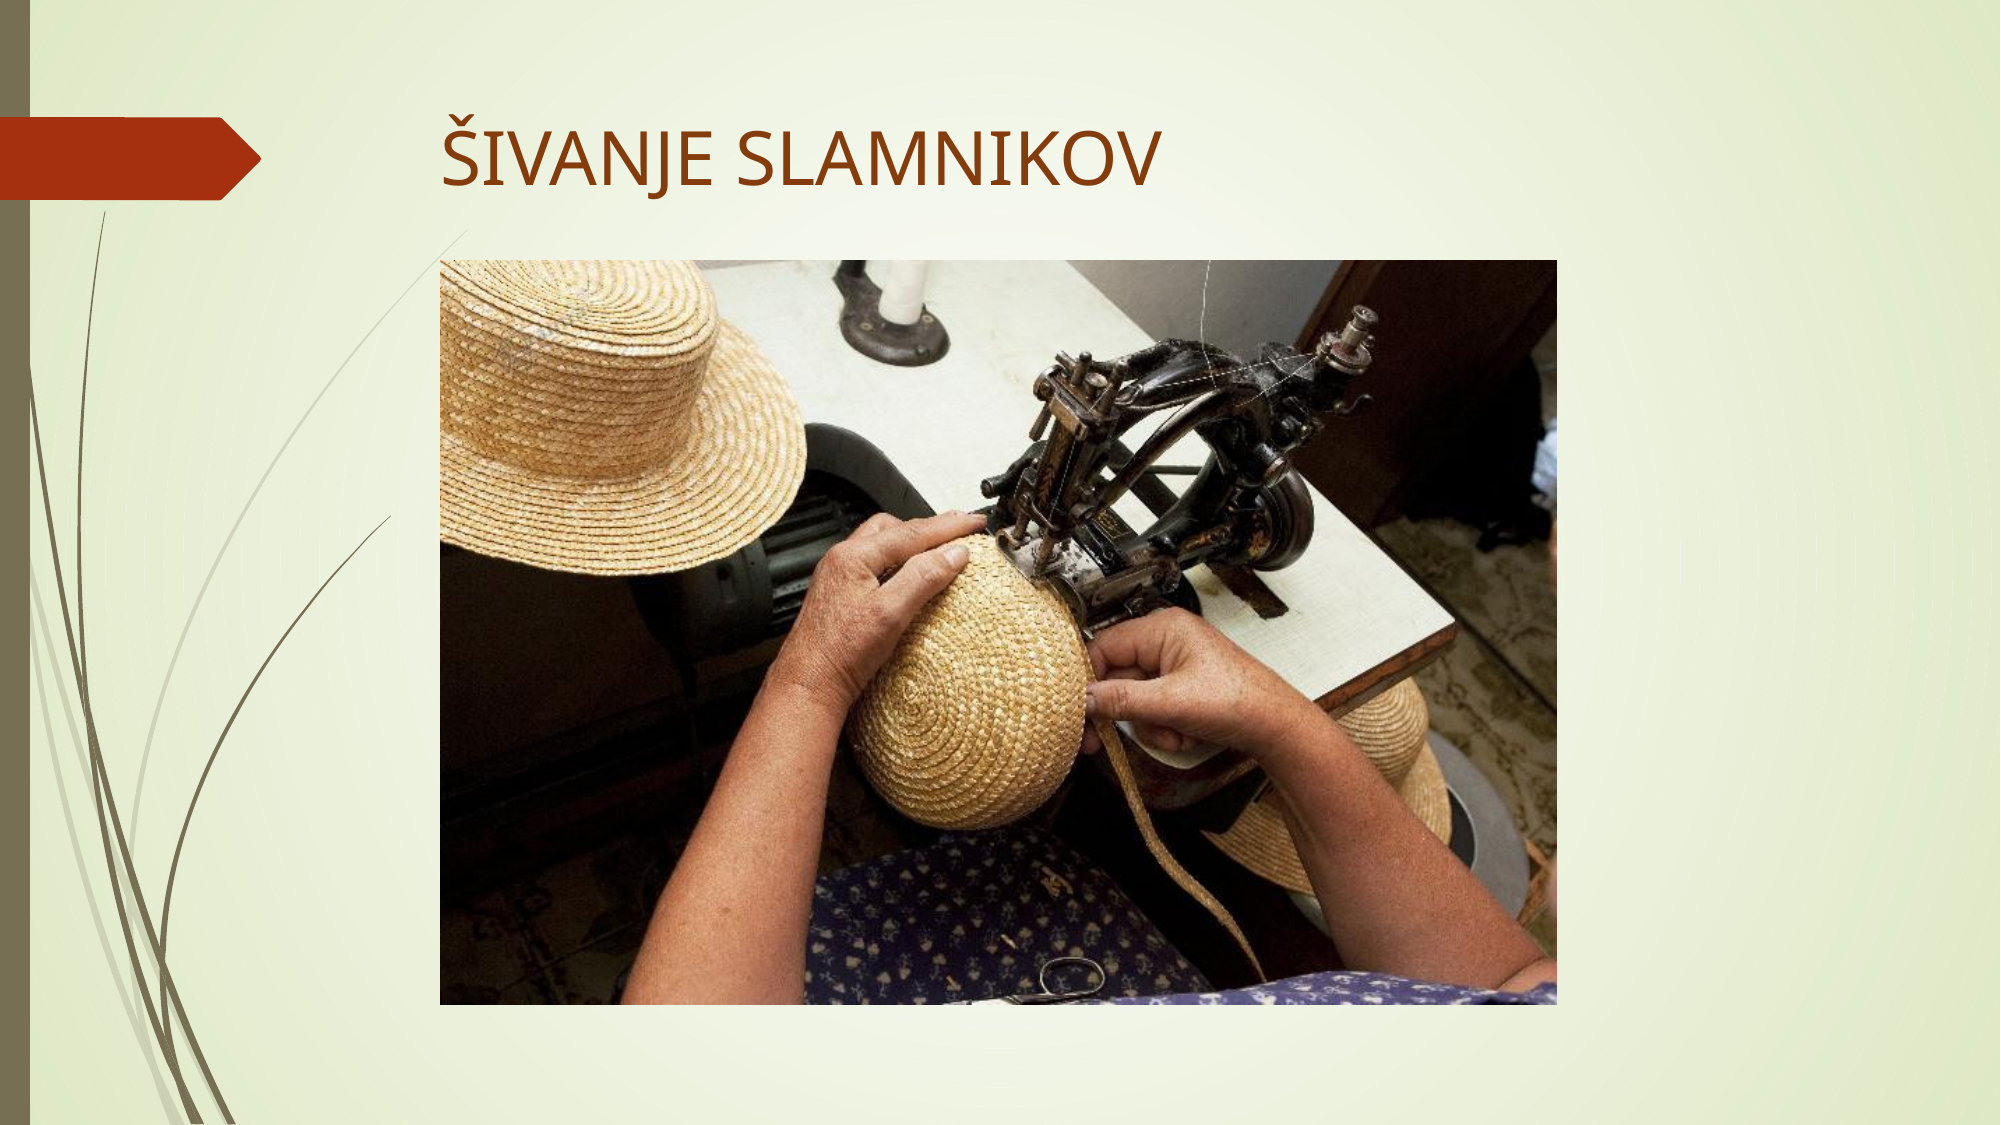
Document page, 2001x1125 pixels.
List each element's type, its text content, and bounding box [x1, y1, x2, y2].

picture [440, 260, 1557, 1005]
title ŠIVANJE SLAMNIKOV [425, 102, 1888, 313]
